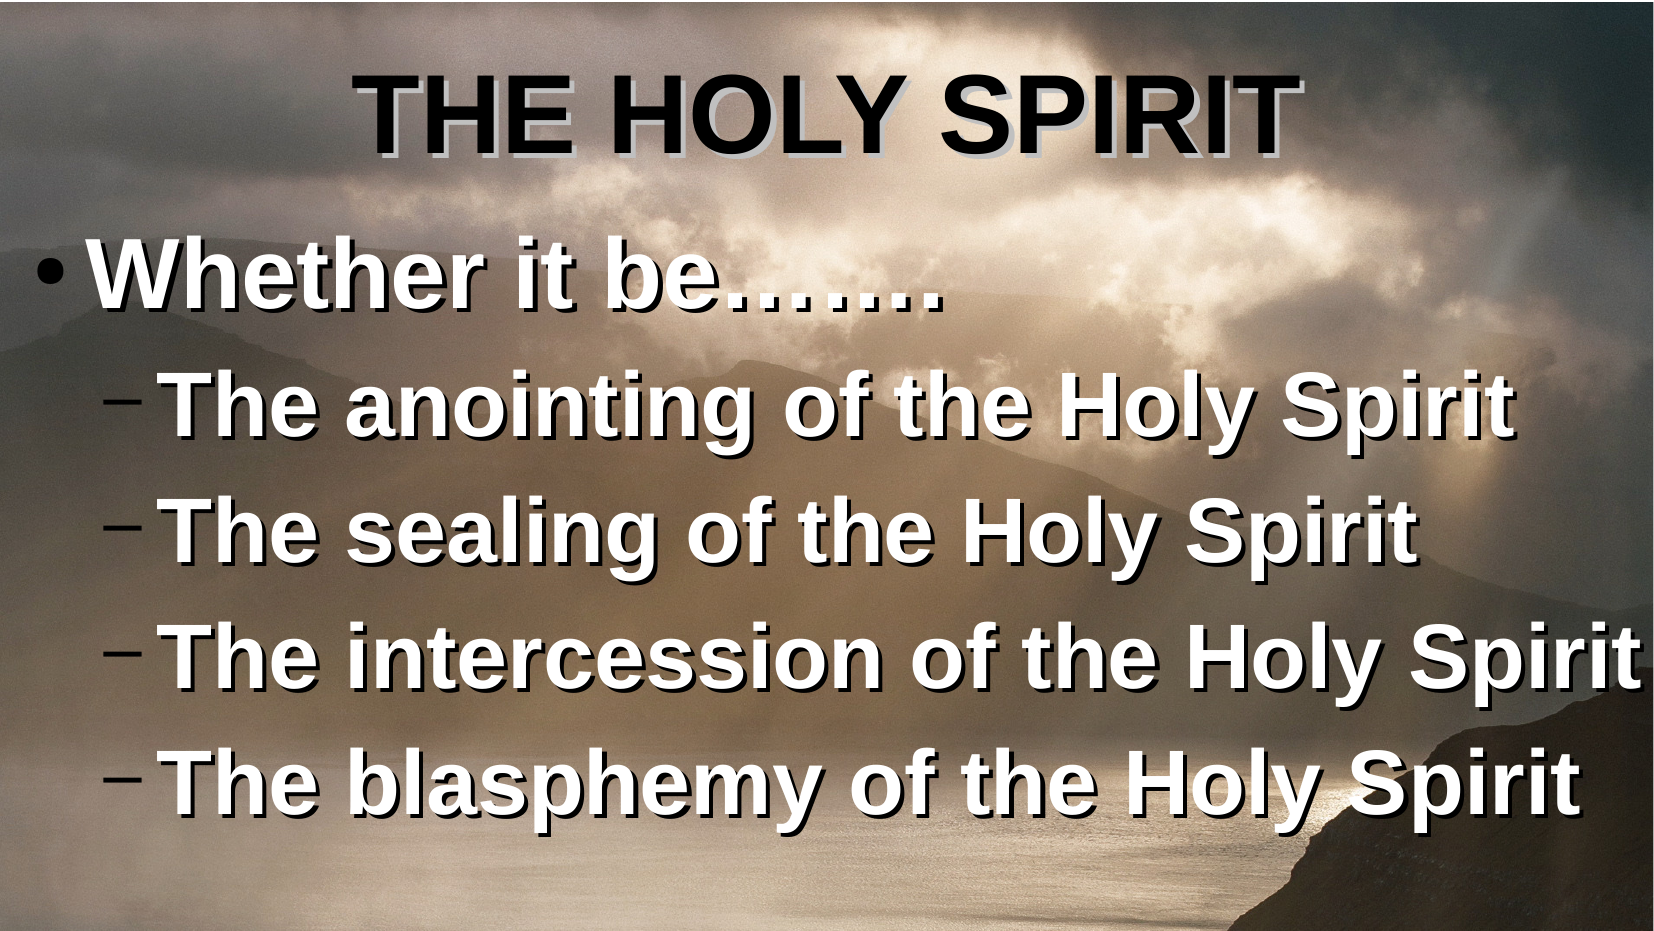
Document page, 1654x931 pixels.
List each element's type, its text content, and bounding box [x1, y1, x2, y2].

list Whether it be……. The anointing of the Holy Spirit The sealing of the Holy Spirit The intercession of the Holy Spirit The blasphemy of the Holy Spirit [15, 217, 1651, 931]
title THE HOLY SPIRIT [82, 37, 1571, 193]
picture [0, 2, 1654, 931]
